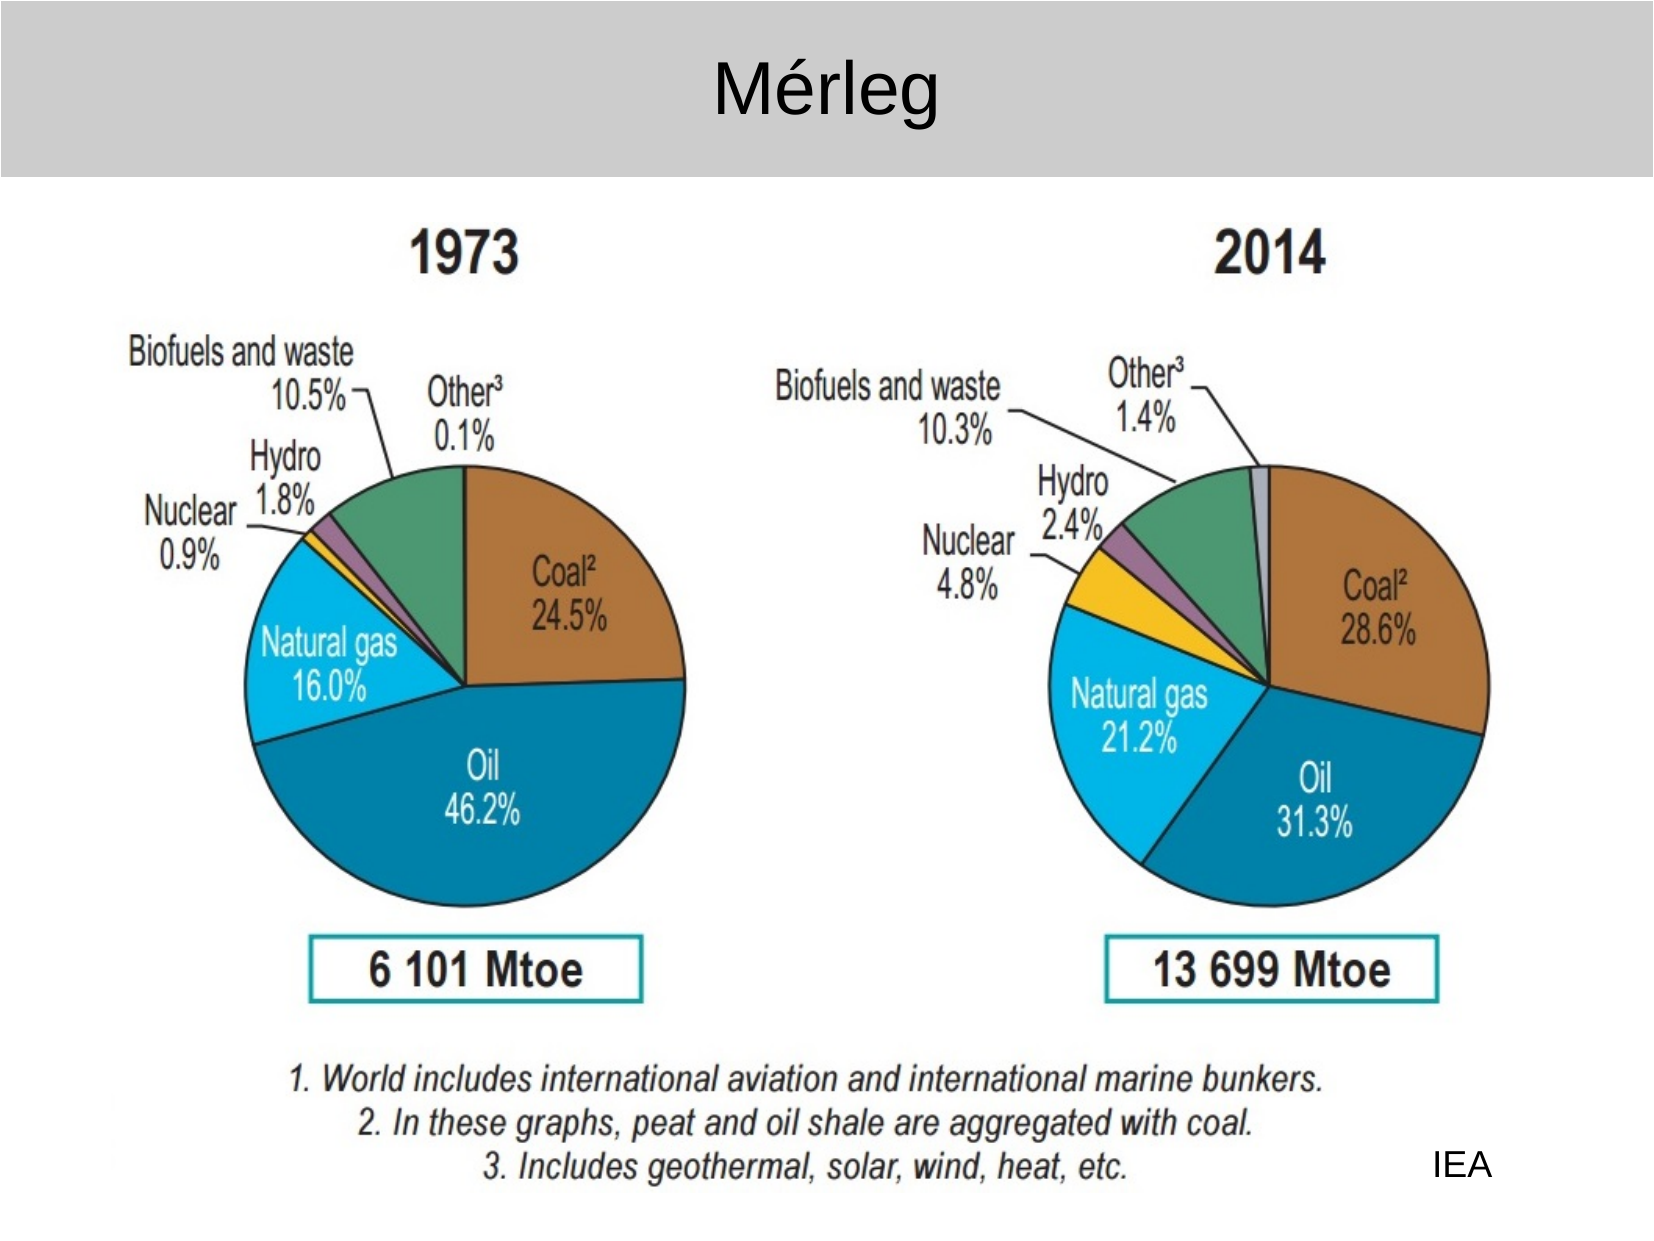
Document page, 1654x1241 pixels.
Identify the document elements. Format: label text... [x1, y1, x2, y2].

picture [111, 222, 1548, 1193]
text_box Mérleg [0, 0, 1654, 178]
text_box IEA [1417, 1136, 1589, 1193]
